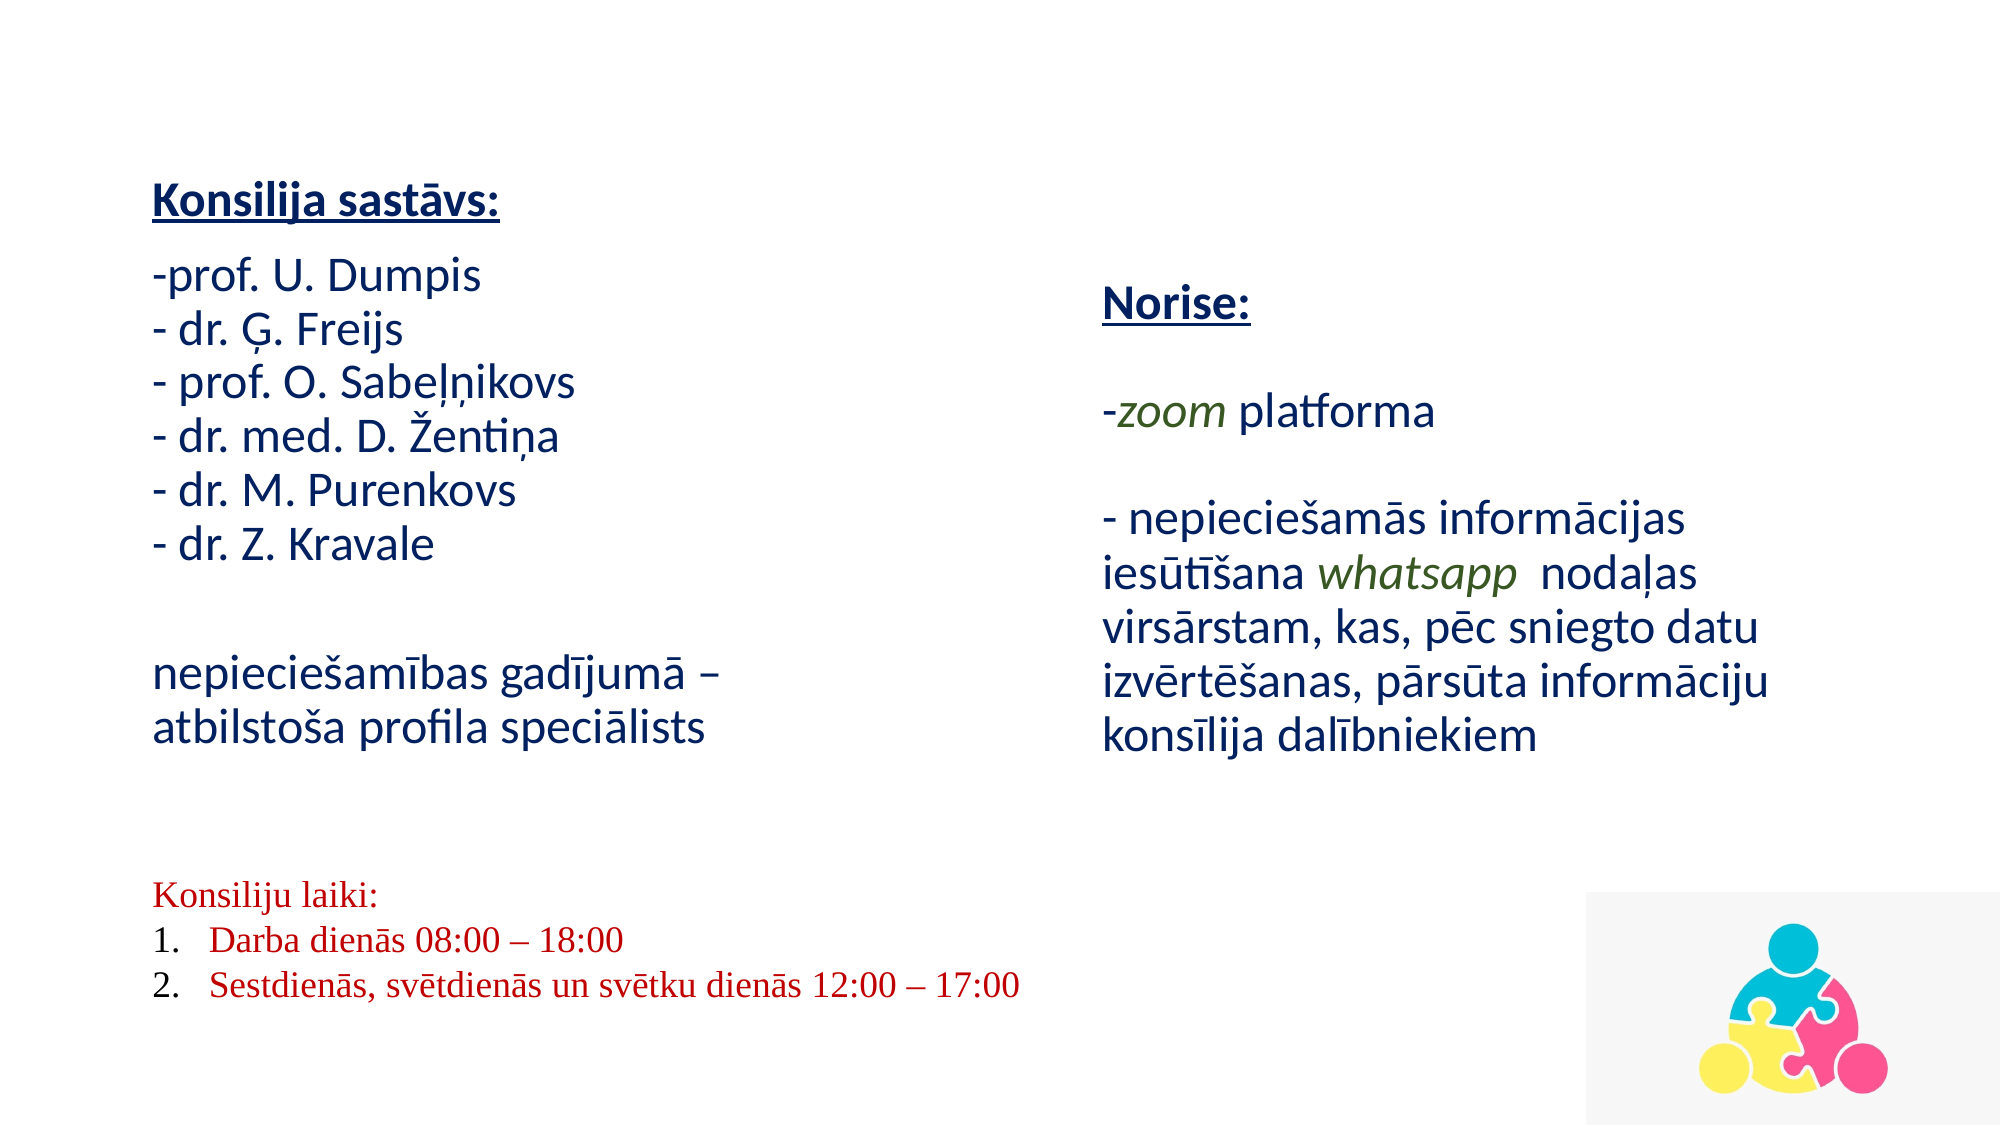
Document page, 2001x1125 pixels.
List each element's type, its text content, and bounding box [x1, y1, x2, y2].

list Konsilija sastāvs: -prof. U. Dumpis - dr. Ģ. Freijs - prof. O. Sabeļņikovs - dr. med. D. Žentiņa - dr. M. Purenkovs - dr. Z. Kravale nepieciešamības gadījumā – atbilstoša profila speciālists [137, 165, 1000, 862]
text_box Konsiliju laiki: Darba dienās 08:00 – 18:00 Sestdienās, svētdienās un svētku dienās 12:00 – 17:00 [137, 862, 1587, 1125]
picture [1587, 892, 2000, 1125]
title Norise: -zoom platforma - nepieciešamās informācijas iesūtīšana whatsapp nodaļas virsārstam, kas, pēc sniegto datu izvērtēšanas, pārsūta informāciju konsīlija dalībniekiem [1087, 268, 1794, 486]
